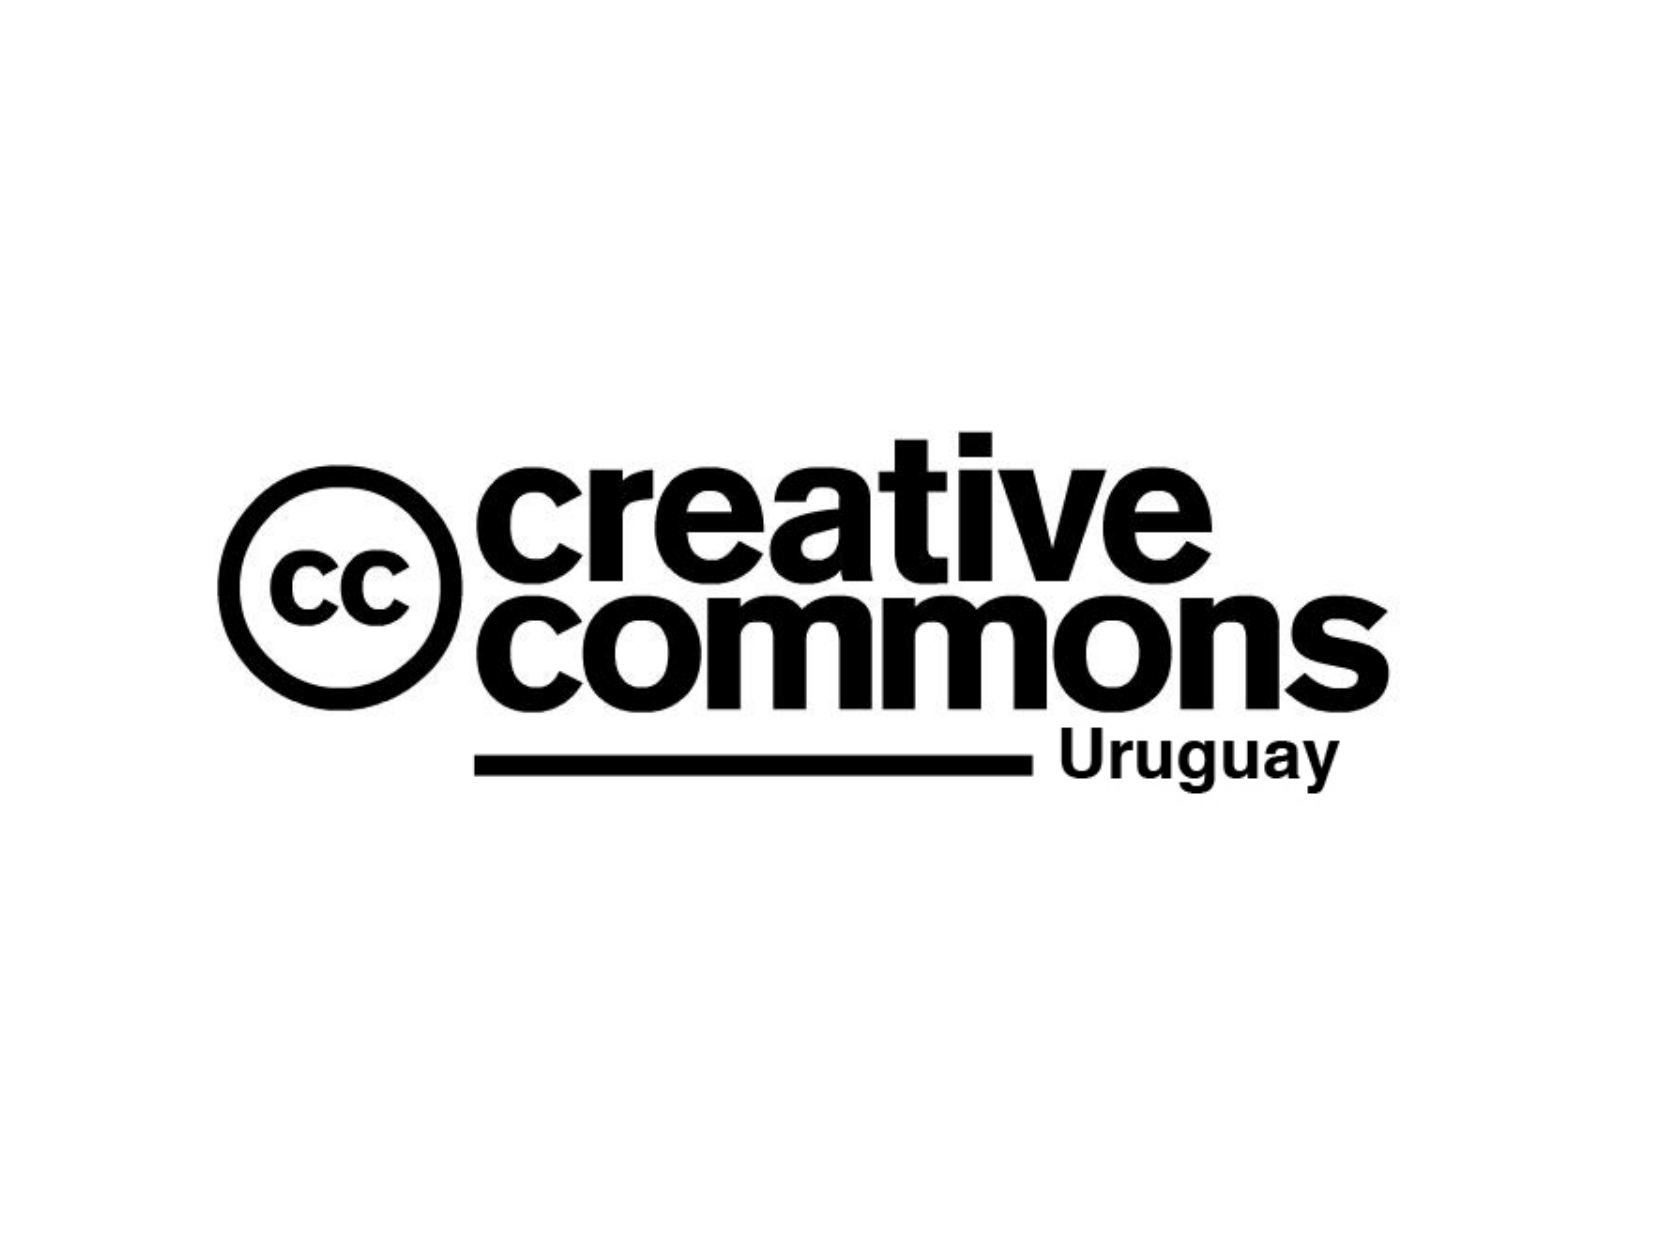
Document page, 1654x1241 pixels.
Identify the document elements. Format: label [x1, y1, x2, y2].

picture [154, 356, 1430, 839]
